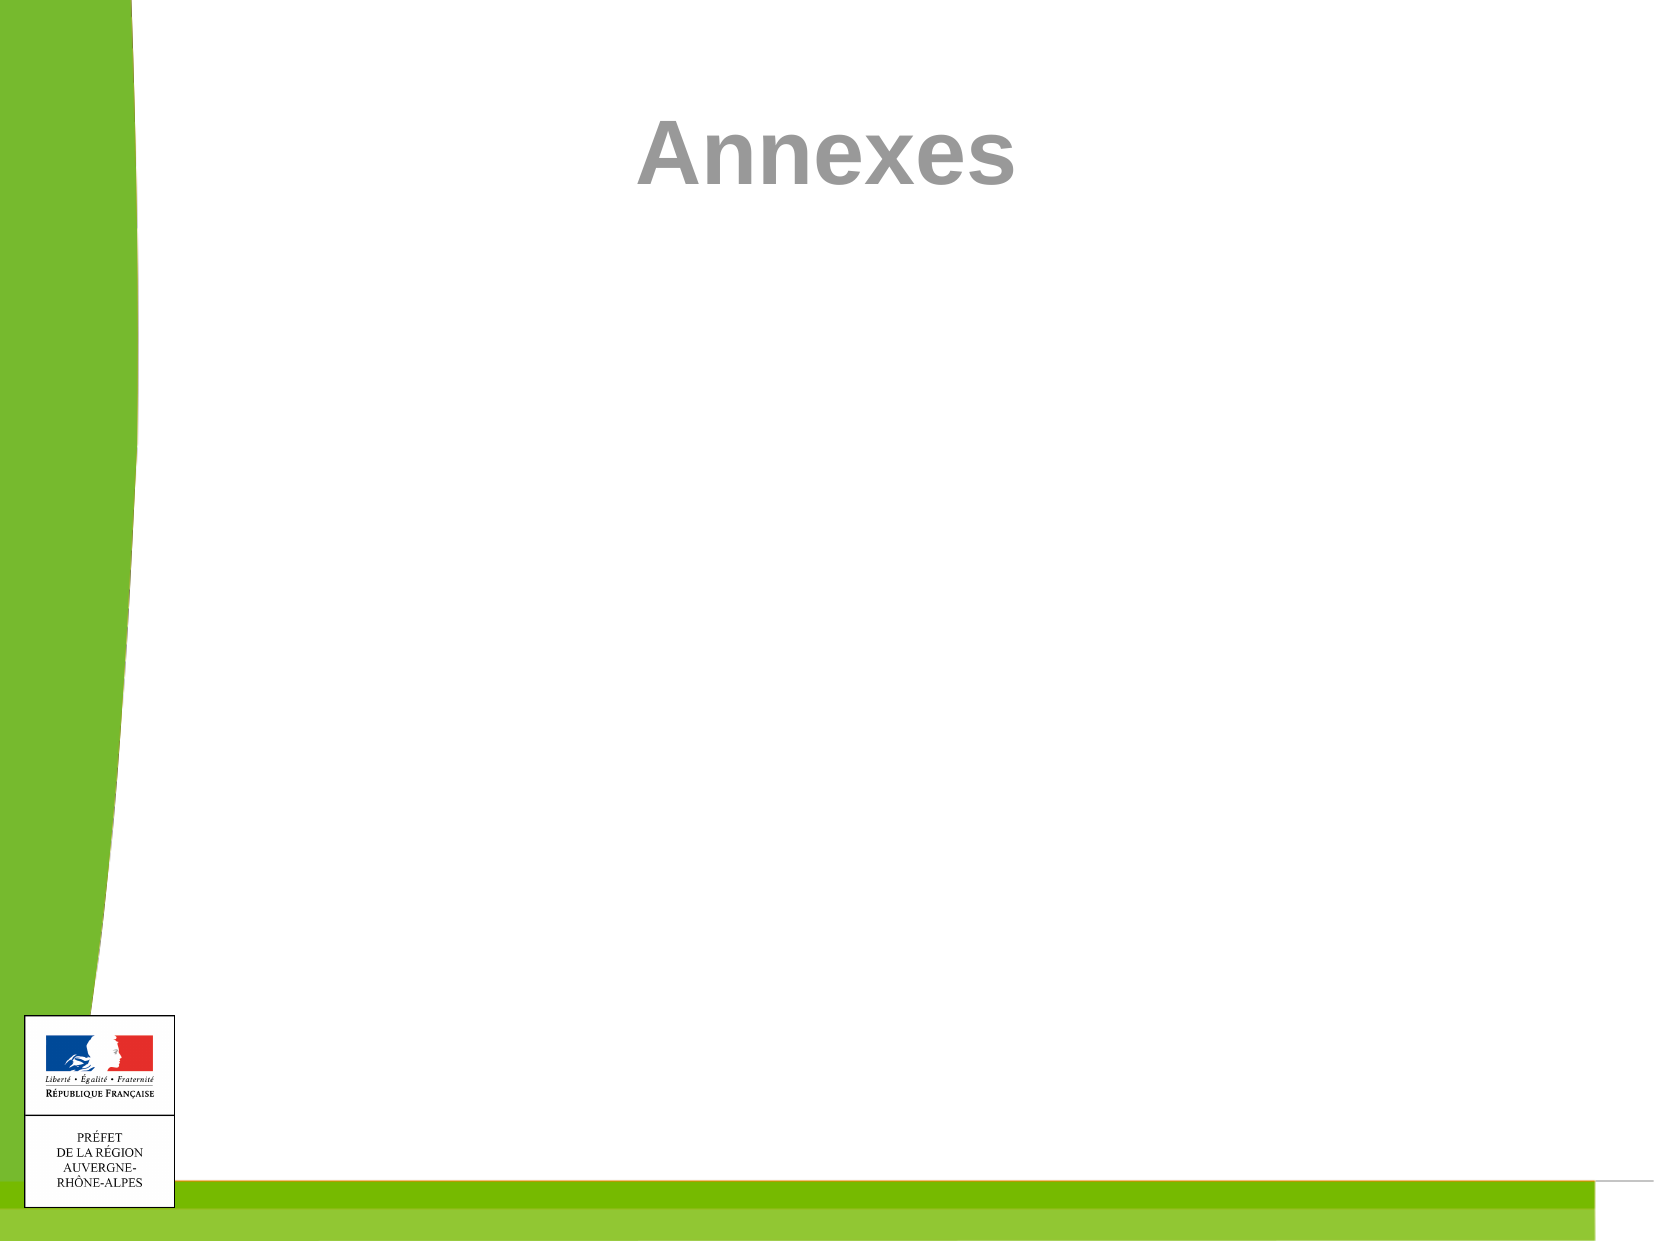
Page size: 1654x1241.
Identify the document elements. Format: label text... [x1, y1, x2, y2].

picture [0, 0, 1654, 1241]
title Annexes [82, 49, 1571, 257]
